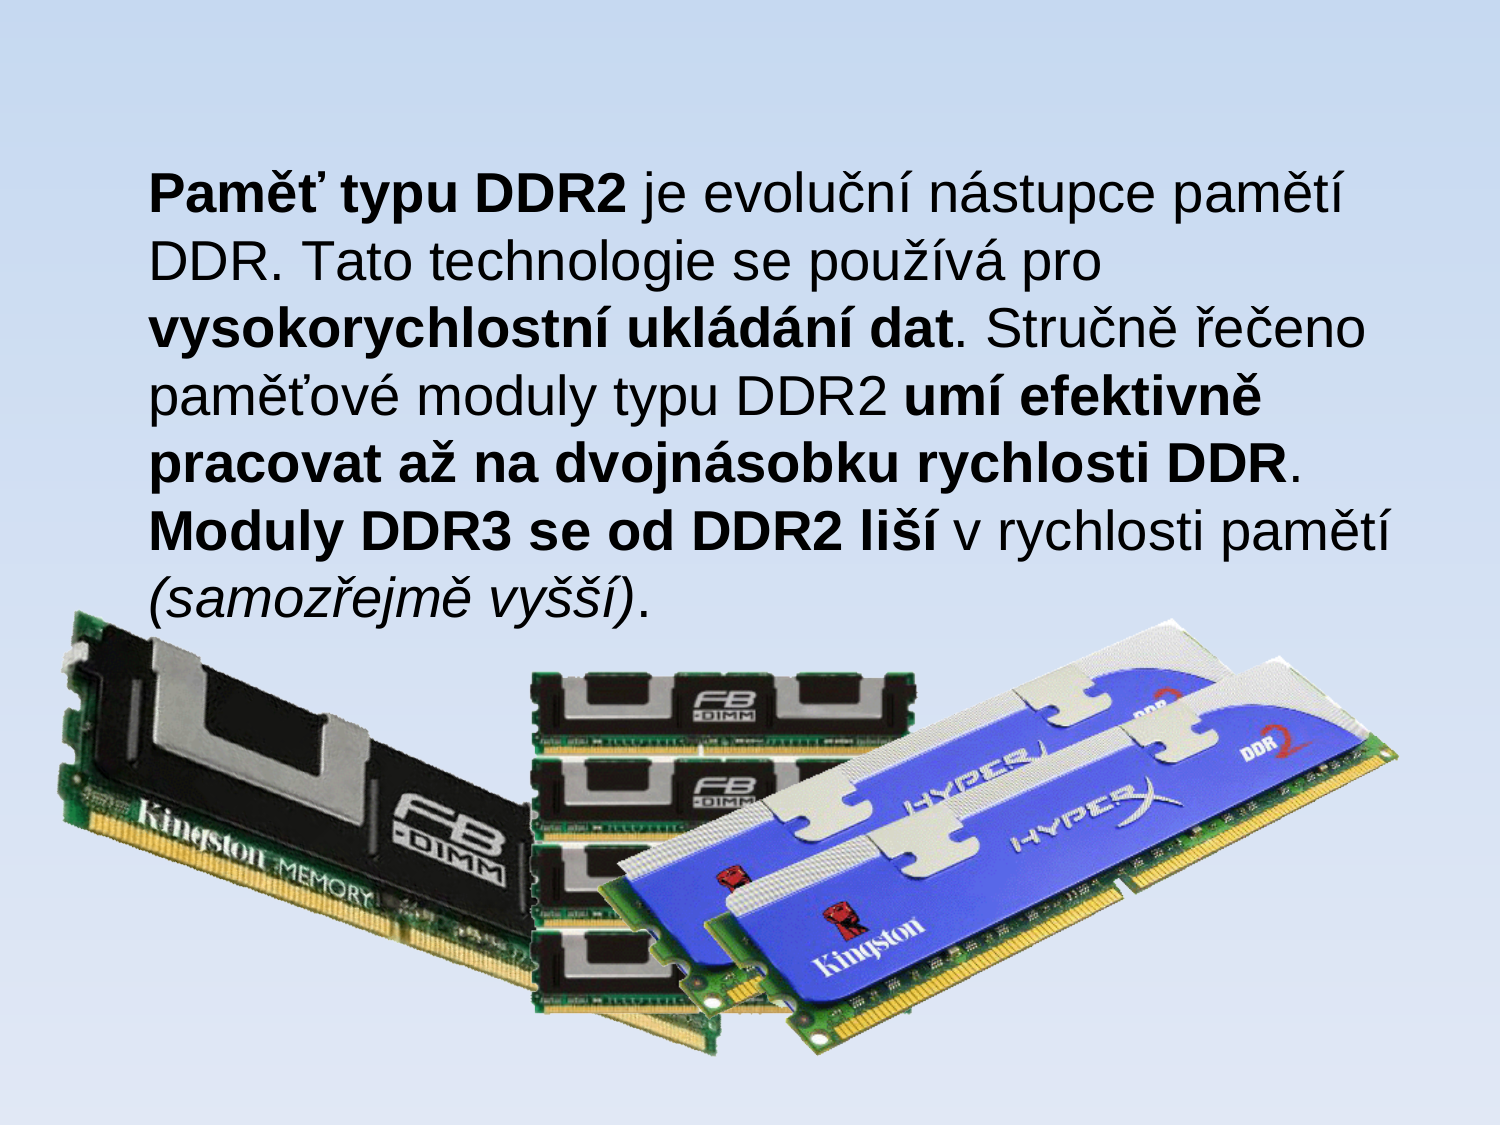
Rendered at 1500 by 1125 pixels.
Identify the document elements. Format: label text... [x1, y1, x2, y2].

list Paměť typu DDR2 je evoluční nástupce pamětí DDR. Tato technologie se používá pro vysokorychlostní ukládání dat. Stručně řečeno paměťové moduly typu DDR2 umí efektivně pracovat až na dvojnásobku rychlosti DDR. Moduly DDR3 se od DDR2 liší v rychlosti pamětí (samozřejmě vyšší). [76, 148, 1427, 639]
picture [0, 409, 1412, 1125]
